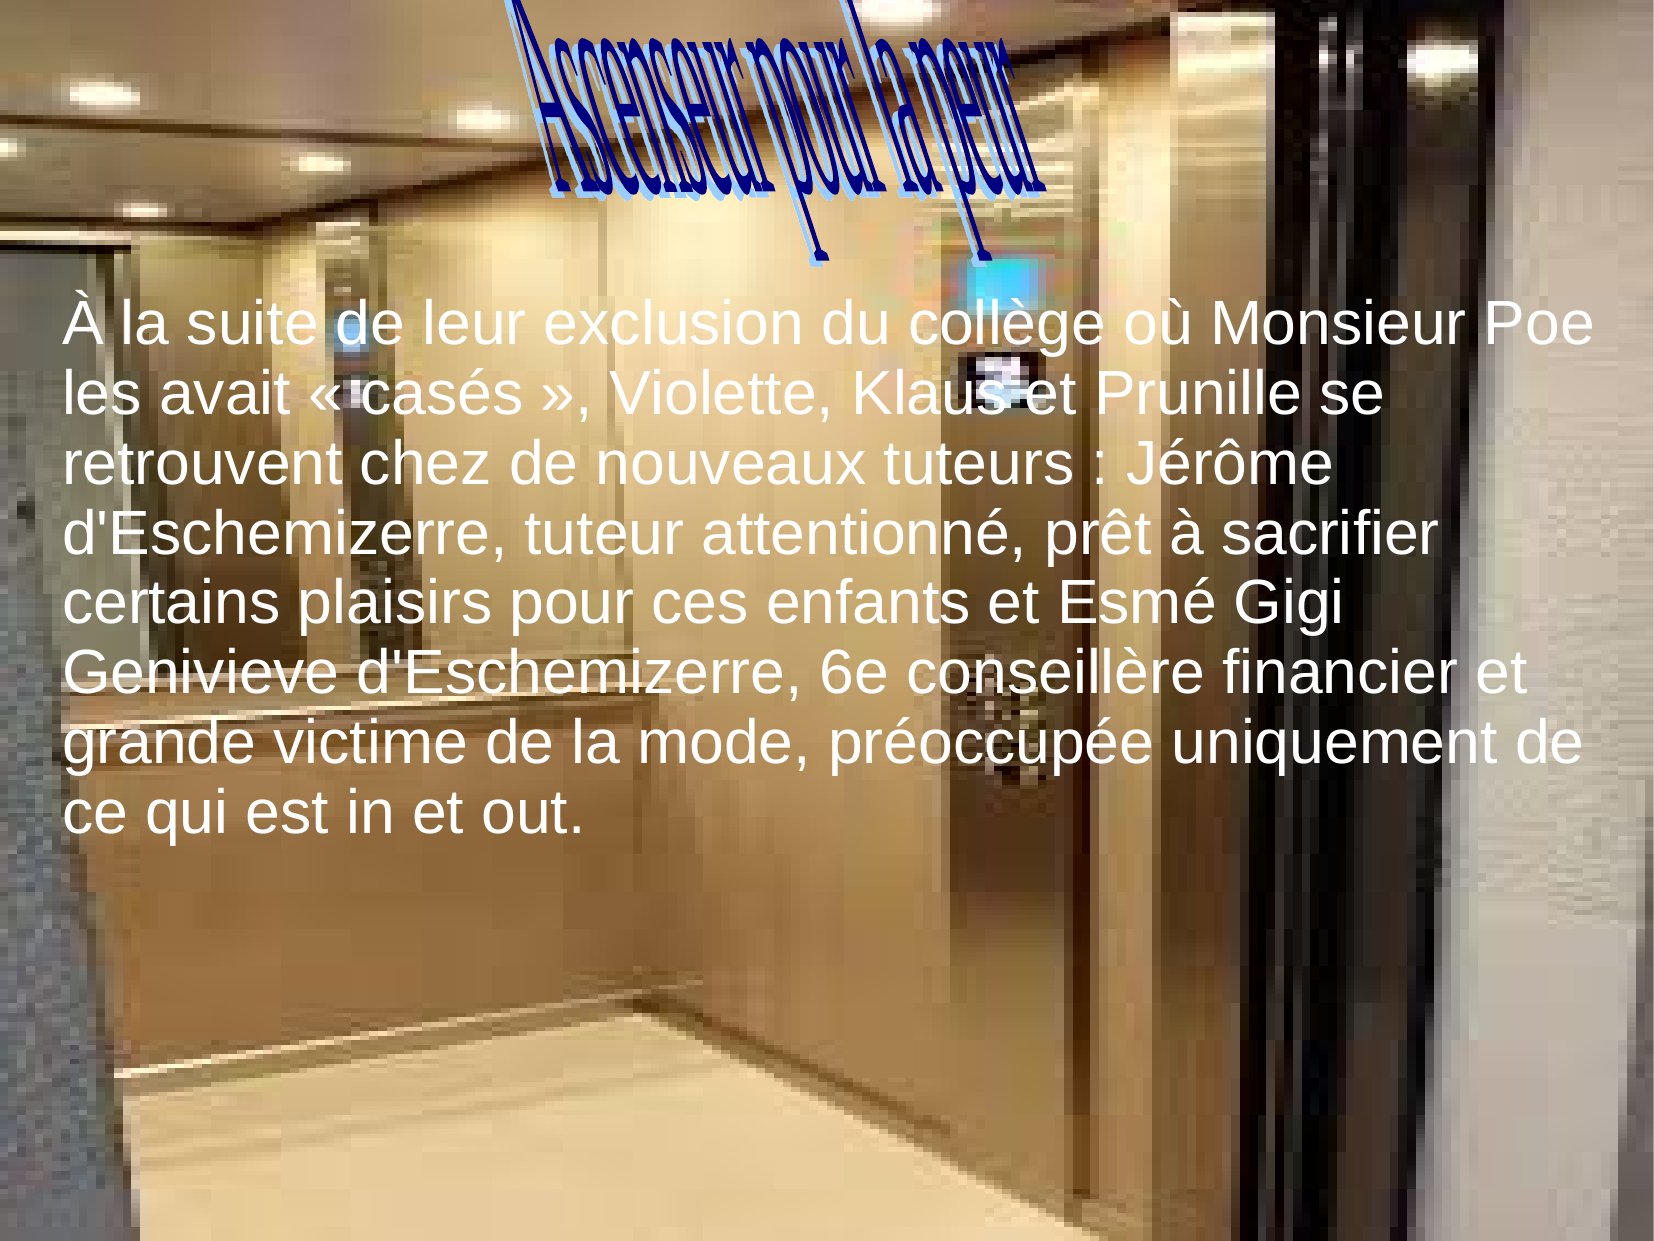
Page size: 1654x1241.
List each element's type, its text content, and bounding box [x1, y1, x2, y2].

text_box Ascenseur pour la peur [686, 38, 776, 195]
picture [519, 15, 554, 102]
text_box Ascenseur pour la peur [511, 0, 639, 195]
text_box Ascenseur pour la peur [875, 38, 944, 195]
text_box Ascenseur pour la peur [600, 38, 662, 195]
text_box Ascenseur pour la peur [616, 38, 732, 195]
picture [0, 0, 1654, 1241]
text_box Ascenseur pour la peur [847, 0, 920, 192]
text_box Ascenseur pour la peur [957, 38, 1047, 195]
text_box Ascenseur pour la peur [797, 38, 887, 195]
text_box À la suite de leur exclusion du collège où Monsieur Poe les avait « casés », Violette, Klaus et Prunille se retrouvent chez de nouveaux tuteurs : Jérôme d'Eschemizerre, tuteur attentionné, prêt à sacrifier certains plaisirs pour ces enfants et Esmé Gigi Genivieve d'Eschemizerre, 6e conseillère financier et grande victime de la mode, préoccupée uniquement de ce qui est in et out. [47, 280, 1642, 854]
text_box Ascenseur pour la peur [908, 38, 1003, 261]
text_box Ascenseur pour la peur [745, 38, 840, 261]
